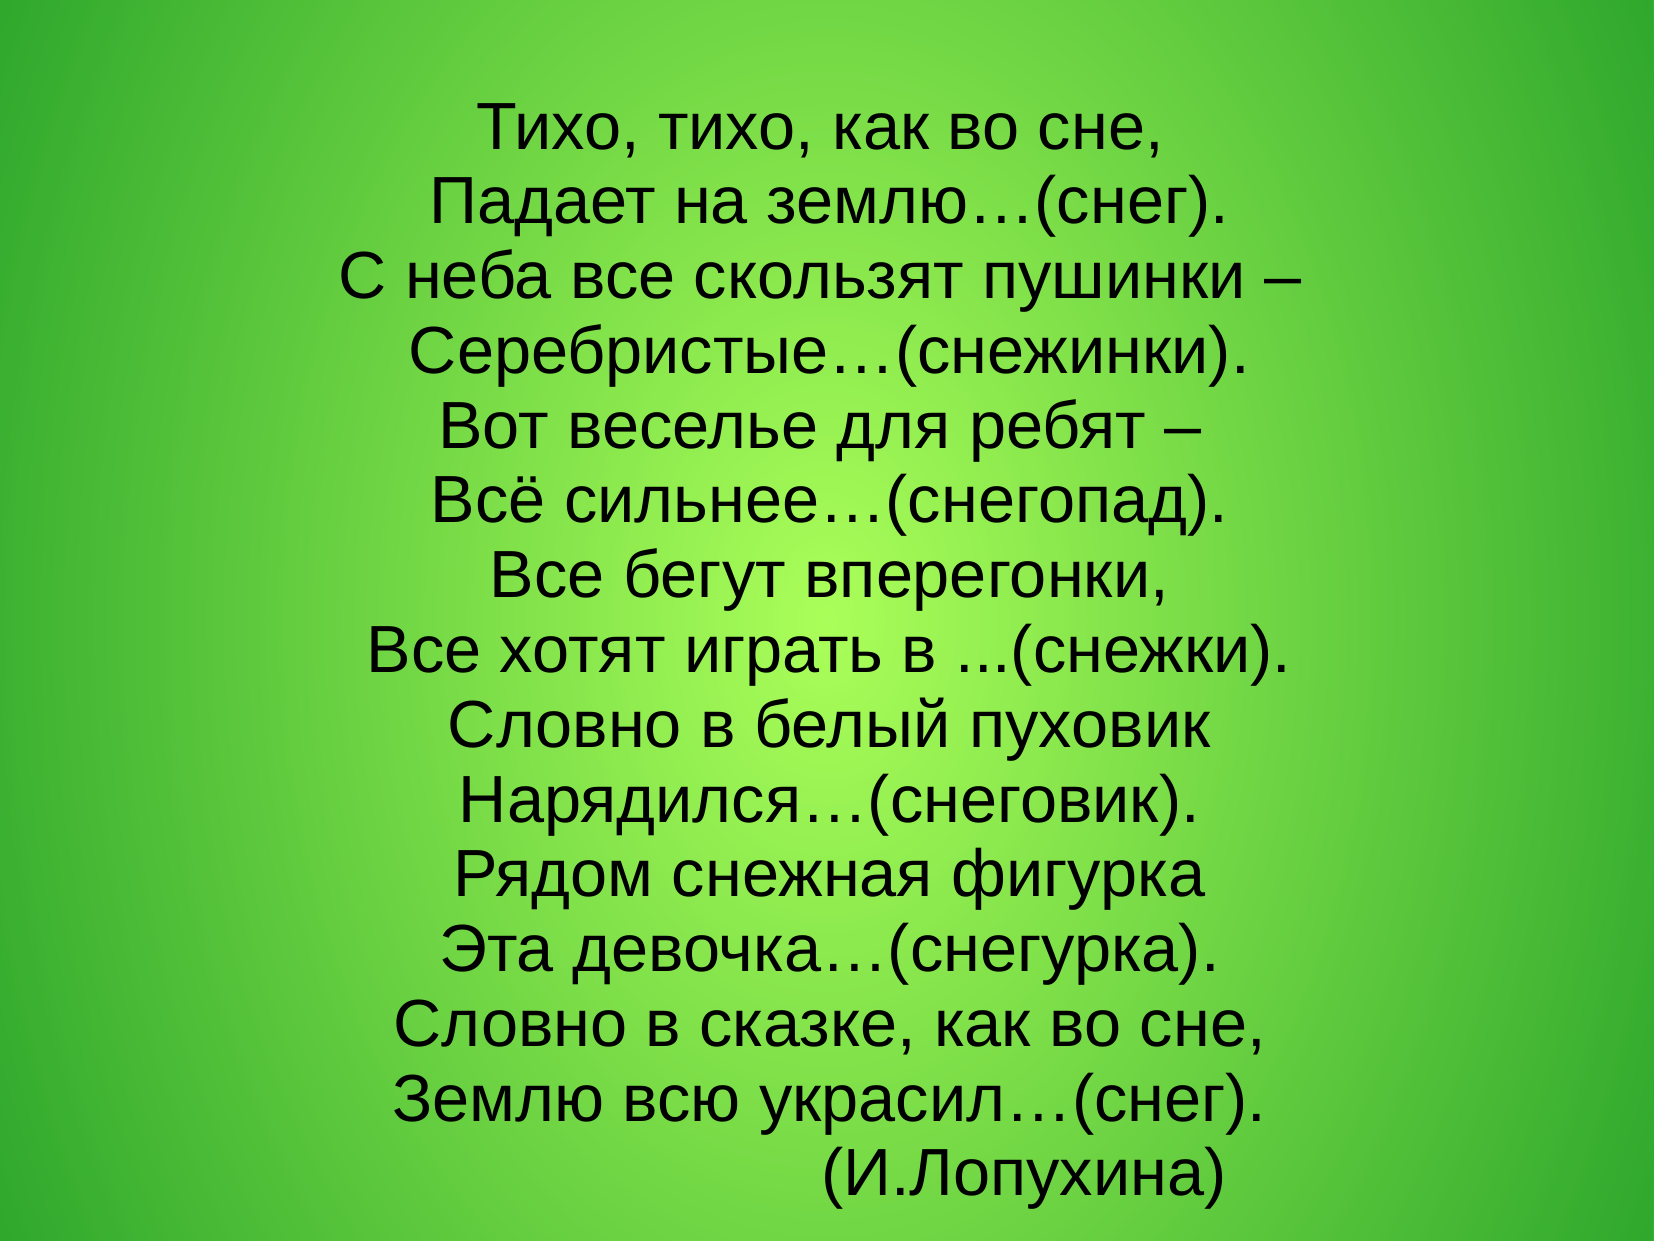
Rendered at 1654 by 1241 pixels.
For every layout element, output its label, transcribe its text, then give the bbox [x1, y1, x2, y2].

subtitle Тихо, тихо, как во сне, Падает на землю…(снег). С неба все скользят пушинки – Серебристые…(снежинки). Вот веселье для ребят – Всё сильнее…(снегопад). Все бегут вперегонки, Все хотят играть в ...(снежки). Словно в белый пуховик Нарядился…(снеговик). Рядом снежная фигурка Эта девочка…(снегурка). Словно в сказке, как во сне, Землю всю украсил…(снег). (И.Лопухина) [88, 88, 1571, 1211]
